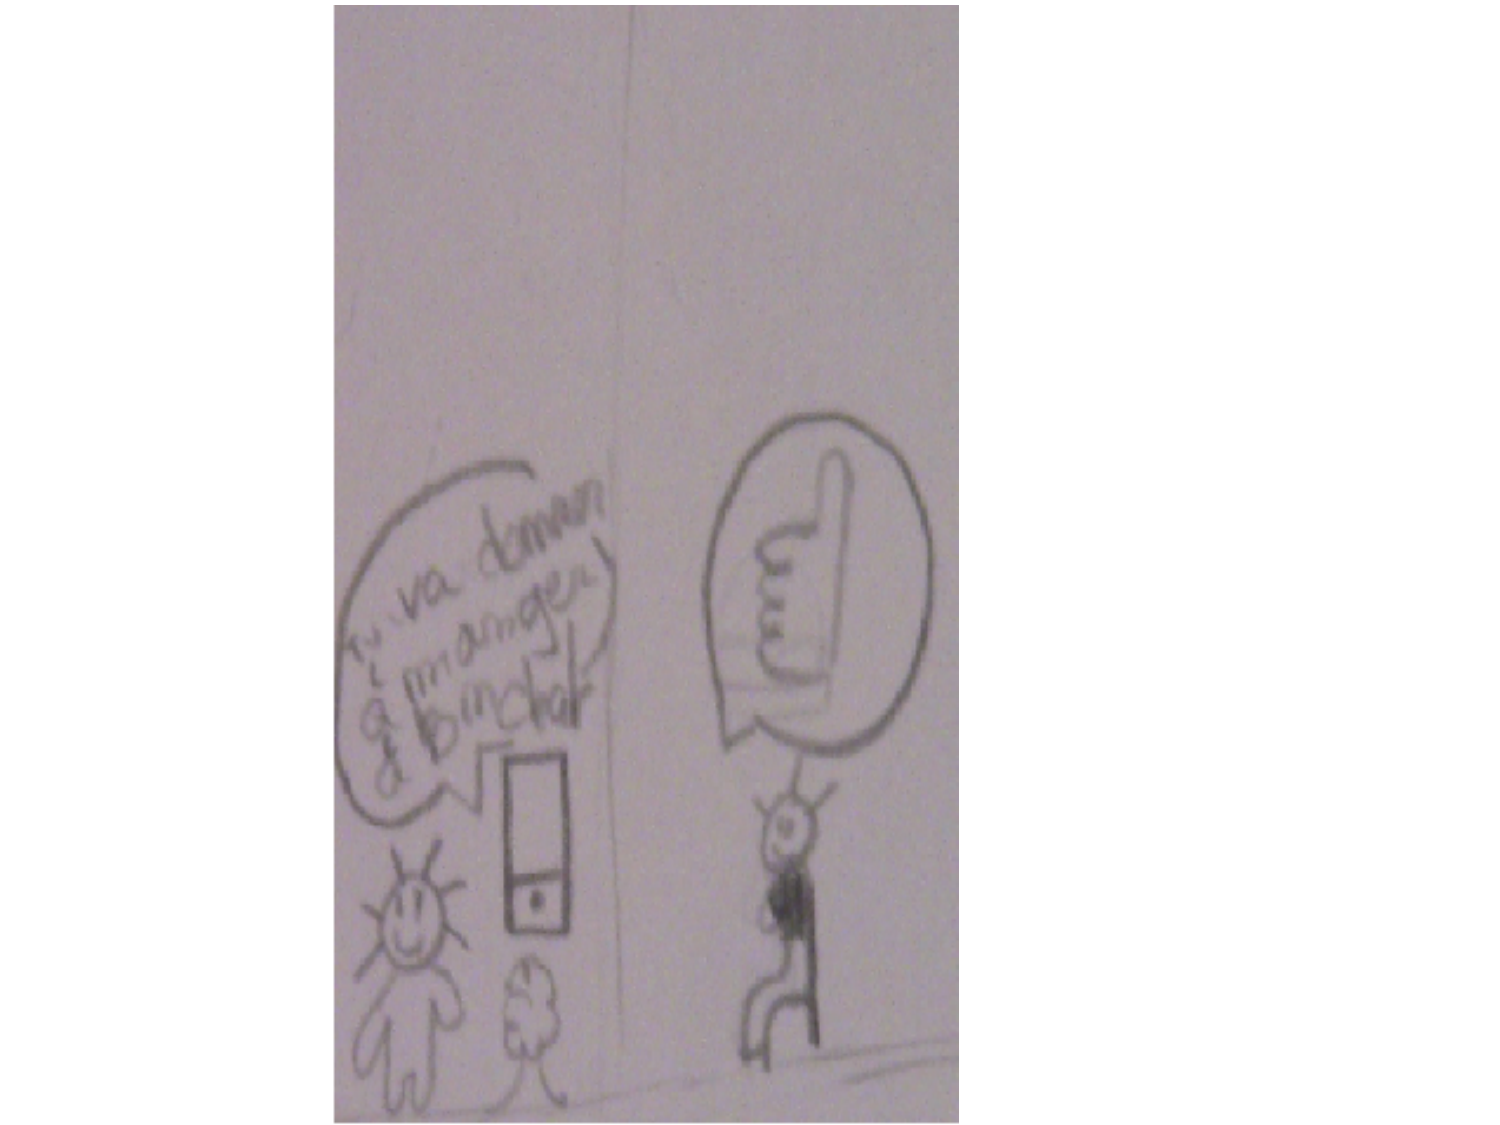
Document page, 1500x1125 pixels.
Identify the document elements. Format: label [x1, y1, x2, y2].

picture [330, 5, 959, 1125]
